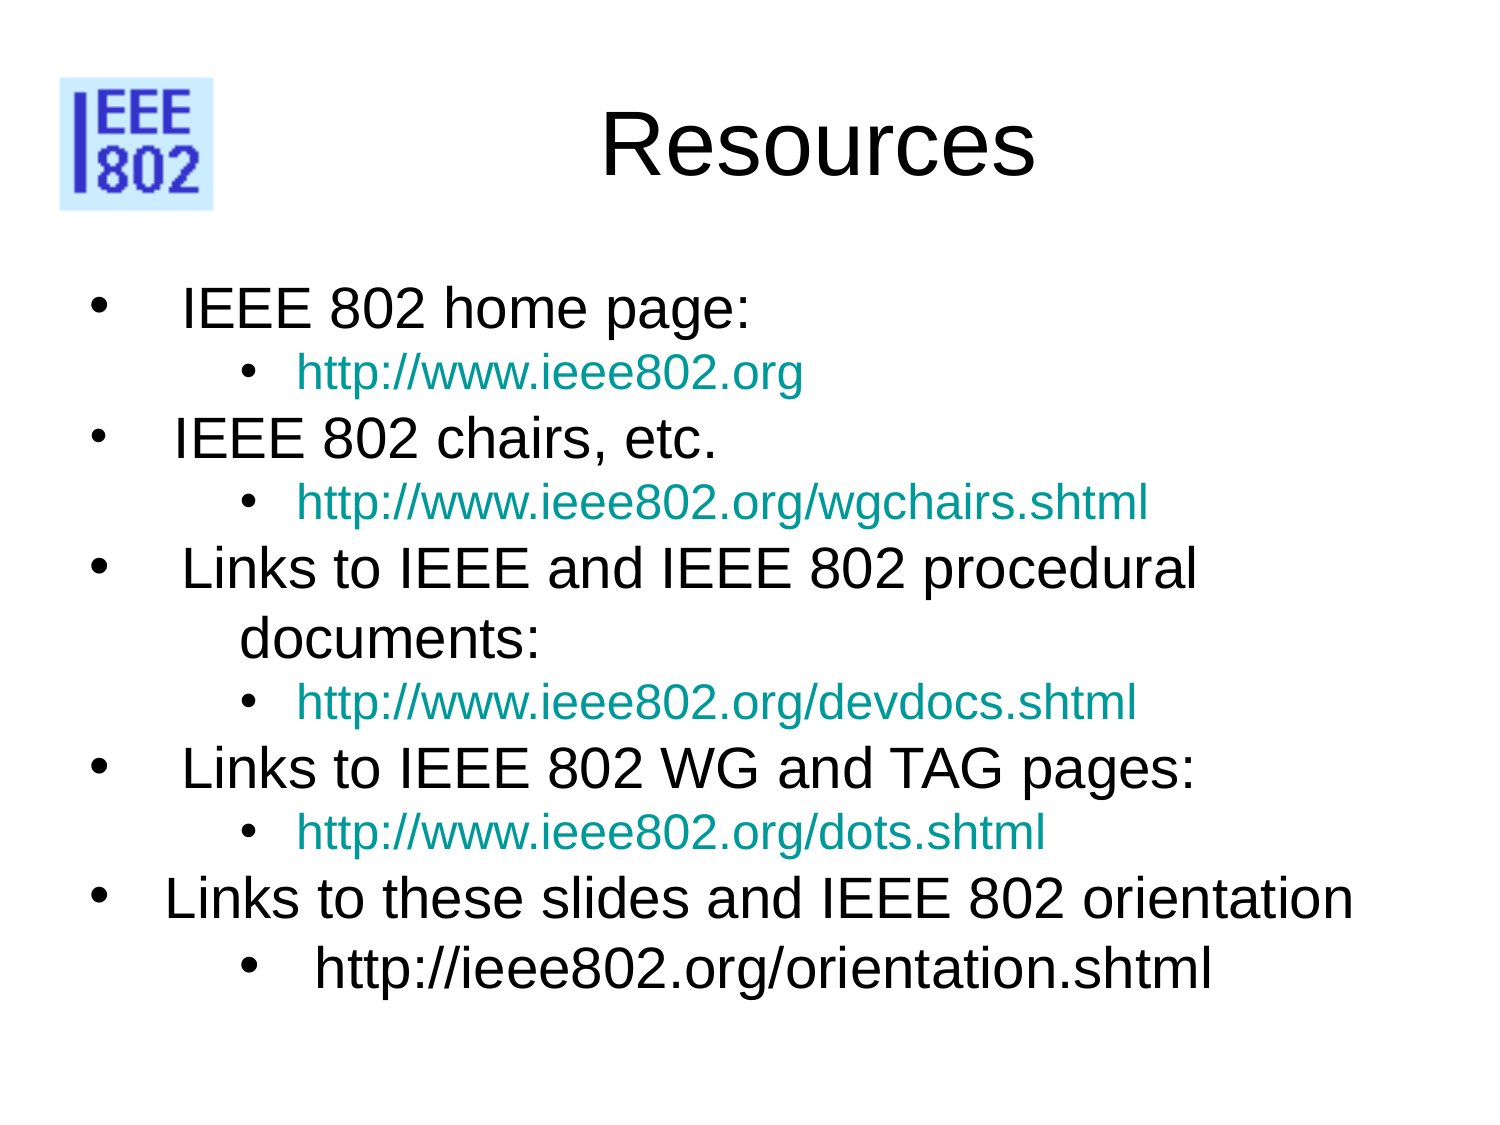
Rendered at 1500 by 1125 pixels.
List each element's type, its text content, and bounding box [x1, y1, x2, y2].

text_box IEEE 802 home page: http://www.ieee802.org IEEE 802 chairs, etc. http://www.ieee802.org/wgchairs.shtml Links to IEEE and IEEE 802 procedural documents: http://www.ieee802.org/devdocs.shtml Links to IEEE 802 WG and TAG pages: http://www.ieee802.org/dots.shtml Links to these slides and IEEE 802 orientation http://ieee802.org/orientation.shtml [75, 262, 1500, 1005]
text_box Resources [212, 45, 1425, 233]
